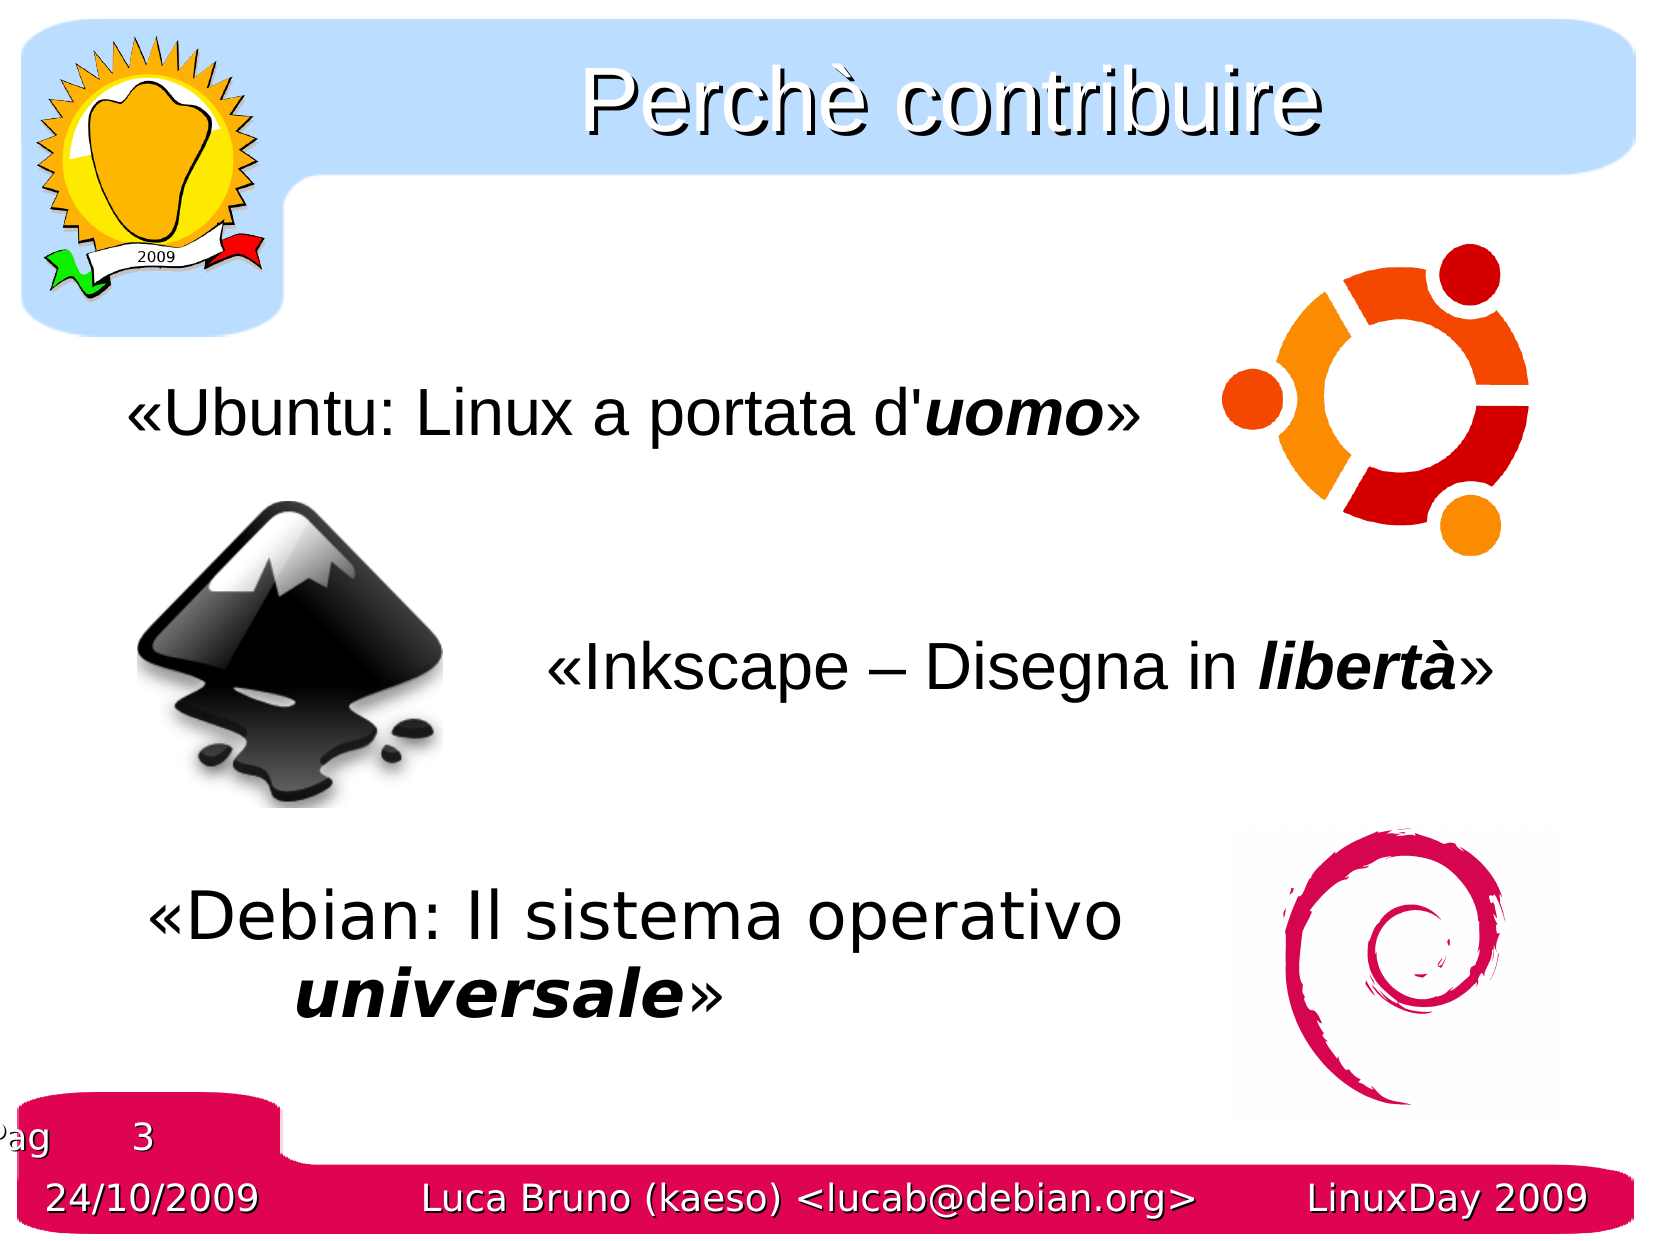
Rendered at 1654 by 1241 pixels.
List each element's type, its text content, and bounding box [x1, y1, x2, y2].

picture [21, 19, 1636, 556]
picture [17, 826, 1634, 1234]
text_box 24/10/2009 [29, 1169, 284, 1241]
subtitle «Ubuntu: Linux a portata d'uomo» [0, 323, 1222, 502]
text_box Luca Bruno (kaeso) <lucab@debian.org> LinuxDay 2009 [405, 1169, 1604, 1241]
text_box «Inkscape – Disegna in libertà» [531, 624, 1511, 709]
picture [137, 501, 443, 808]
text_box «Debian: Il sistema operativo universale» [130, 870, 1161, 1041]
picture [35, 1133, 44, 1147]
title Perchè contribuire [265, 3, 1636, 196]
text_box Pag <number> [46, 1108, 278, 1182]
